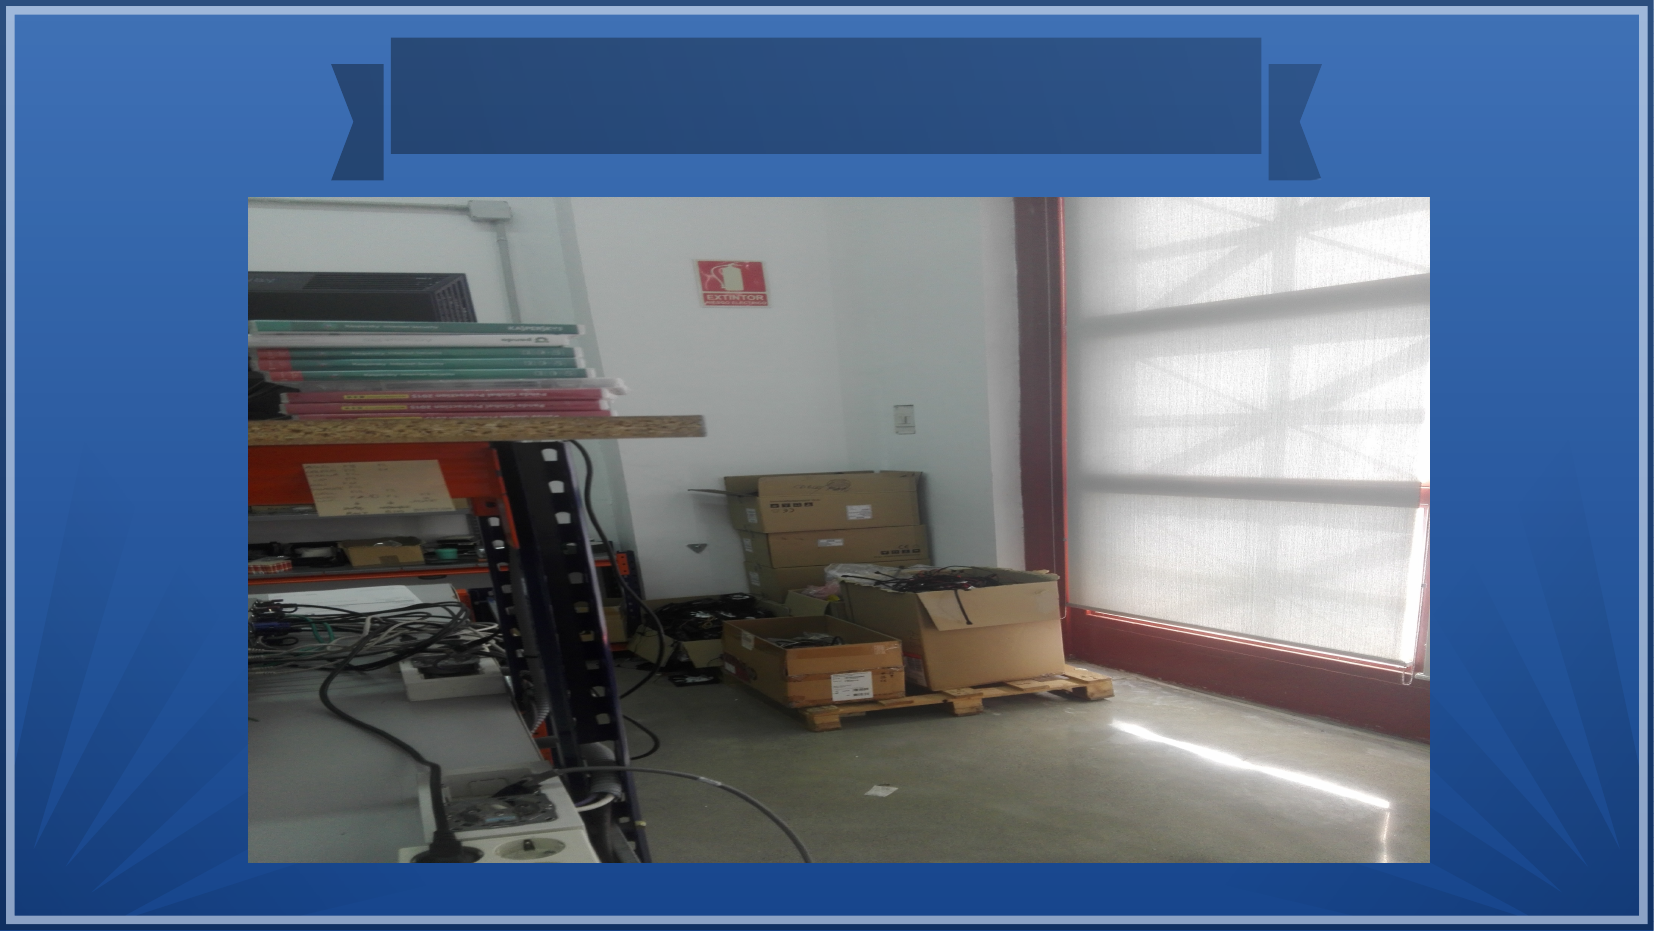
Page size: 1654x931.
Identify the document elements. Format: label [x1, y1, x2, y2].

picture [248, 197, 1430, 863]
